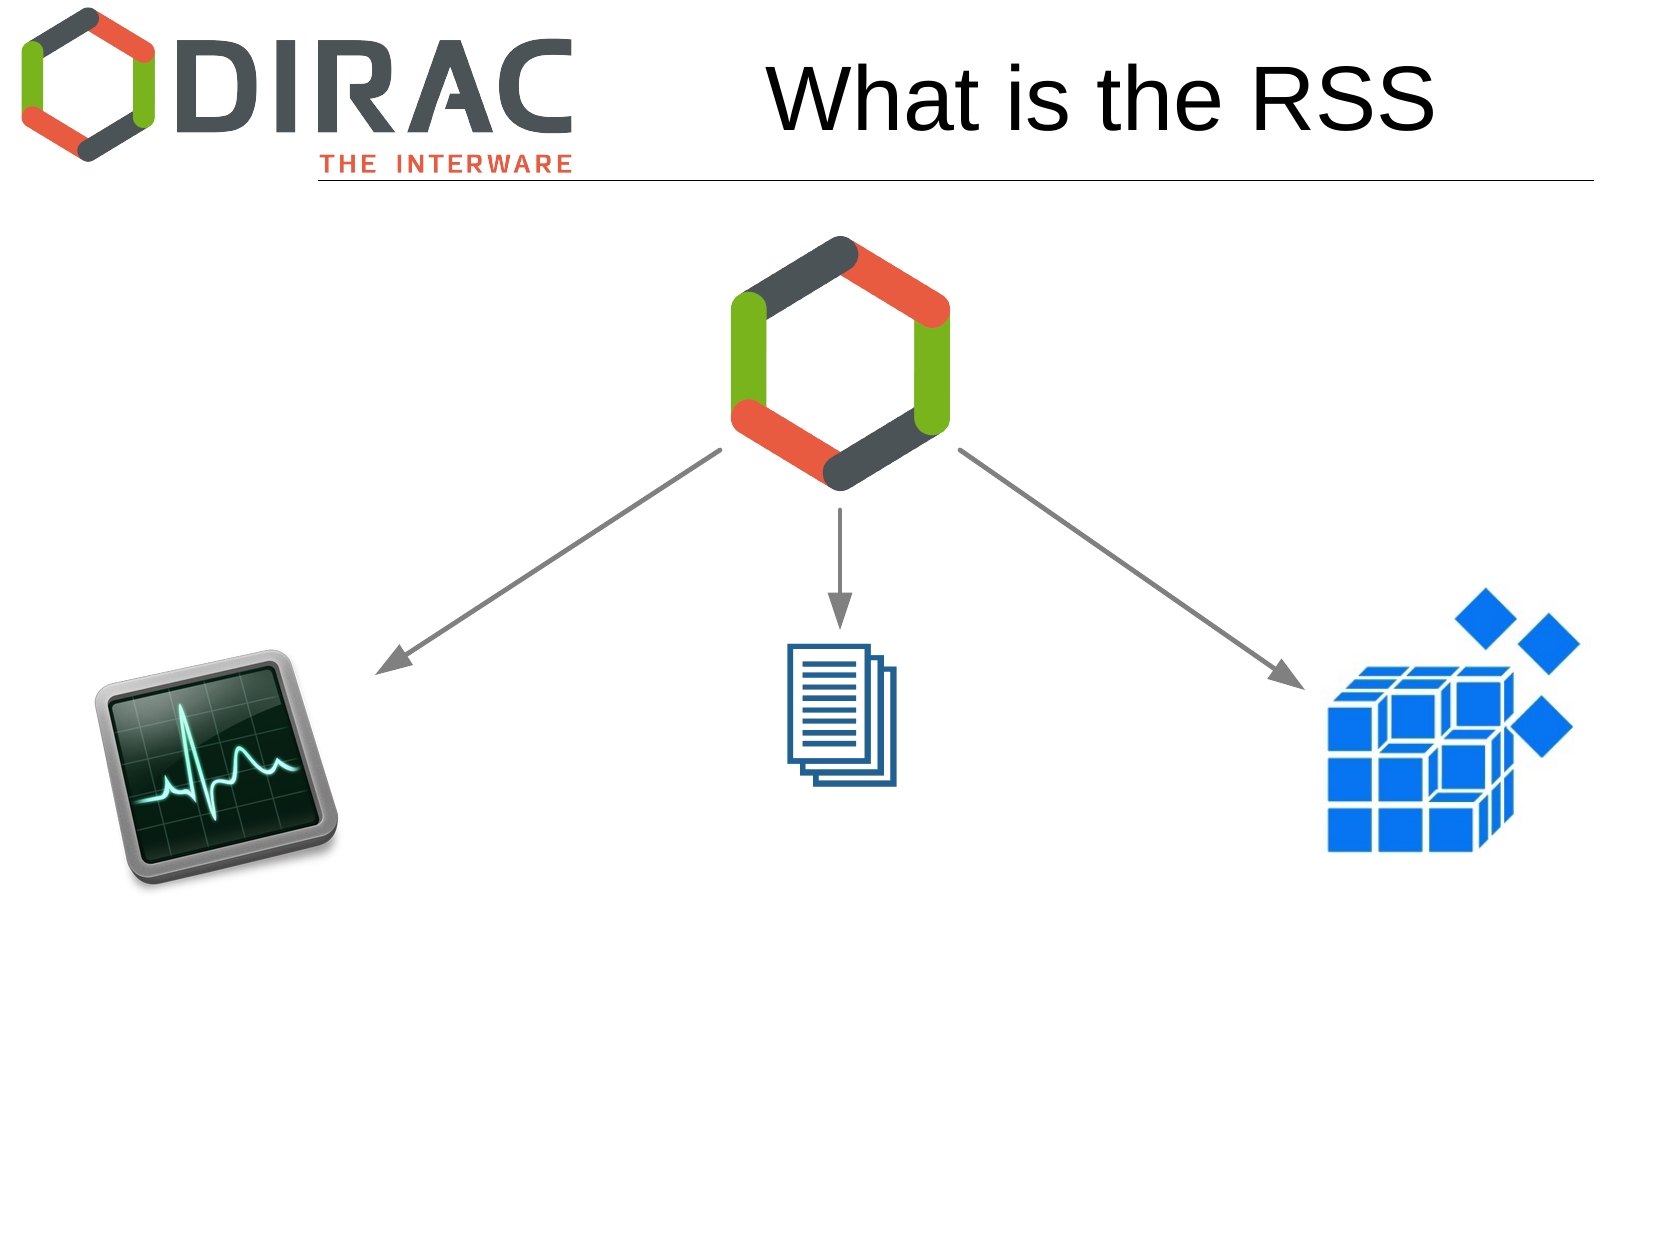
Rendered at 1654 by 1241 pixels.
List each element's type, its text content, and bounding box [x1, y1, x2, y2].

title What is the RSS [615, 32, 1591, 166]
picture [702, 224, 976, 521]
picture [1320, 584, 1591, 856]
picture [4, 0, 589, 181]
picture [765, 633, 916, 796]
picture [90, 644, 346, 901]
